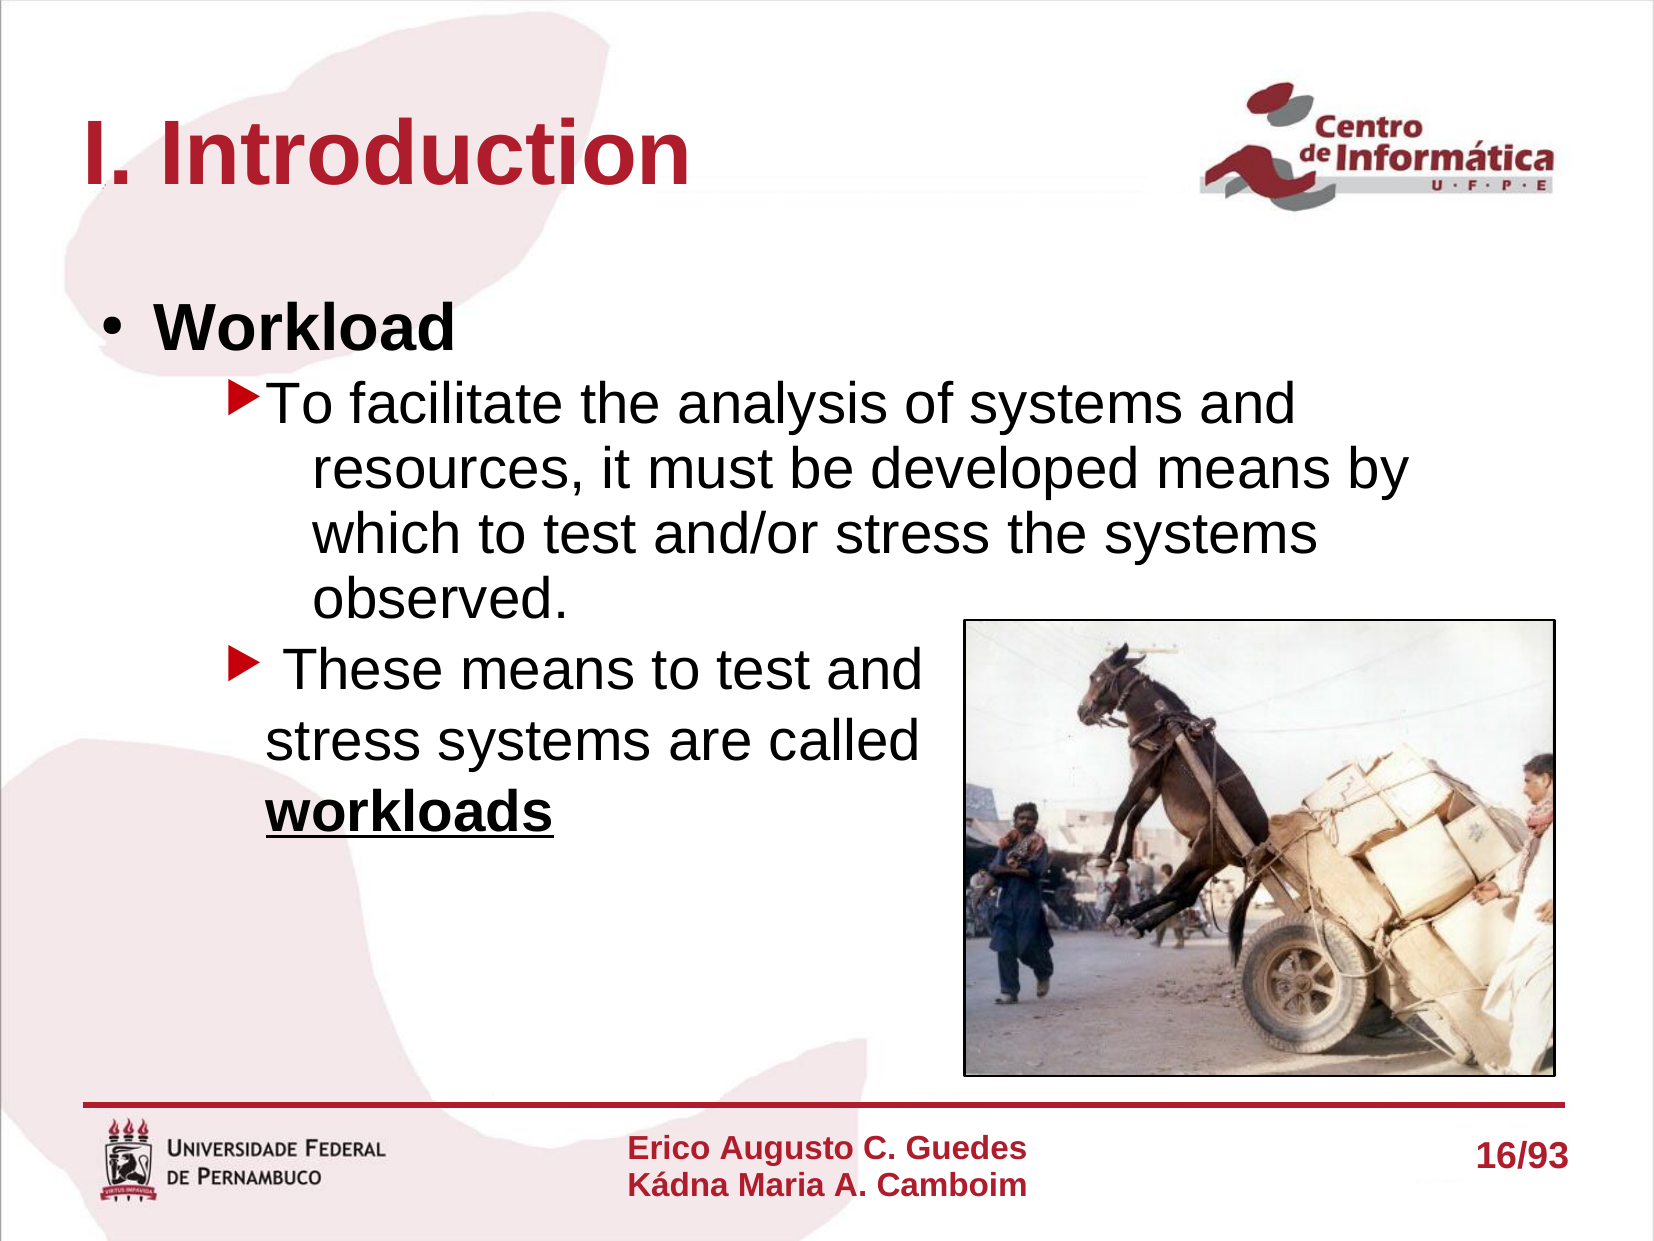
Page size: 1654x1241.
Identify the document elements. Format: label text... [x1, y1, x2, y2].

title I. Introduction [82, 56, 1571, 250]
list Workload To facilitate the analysis of systems and resources, it must be developed means by which to test and/or stress the systems observed. These means to test and stress systems are called workloads [82, 290, 1571, 1094]
picture [0, 0, 1654, 1241]
